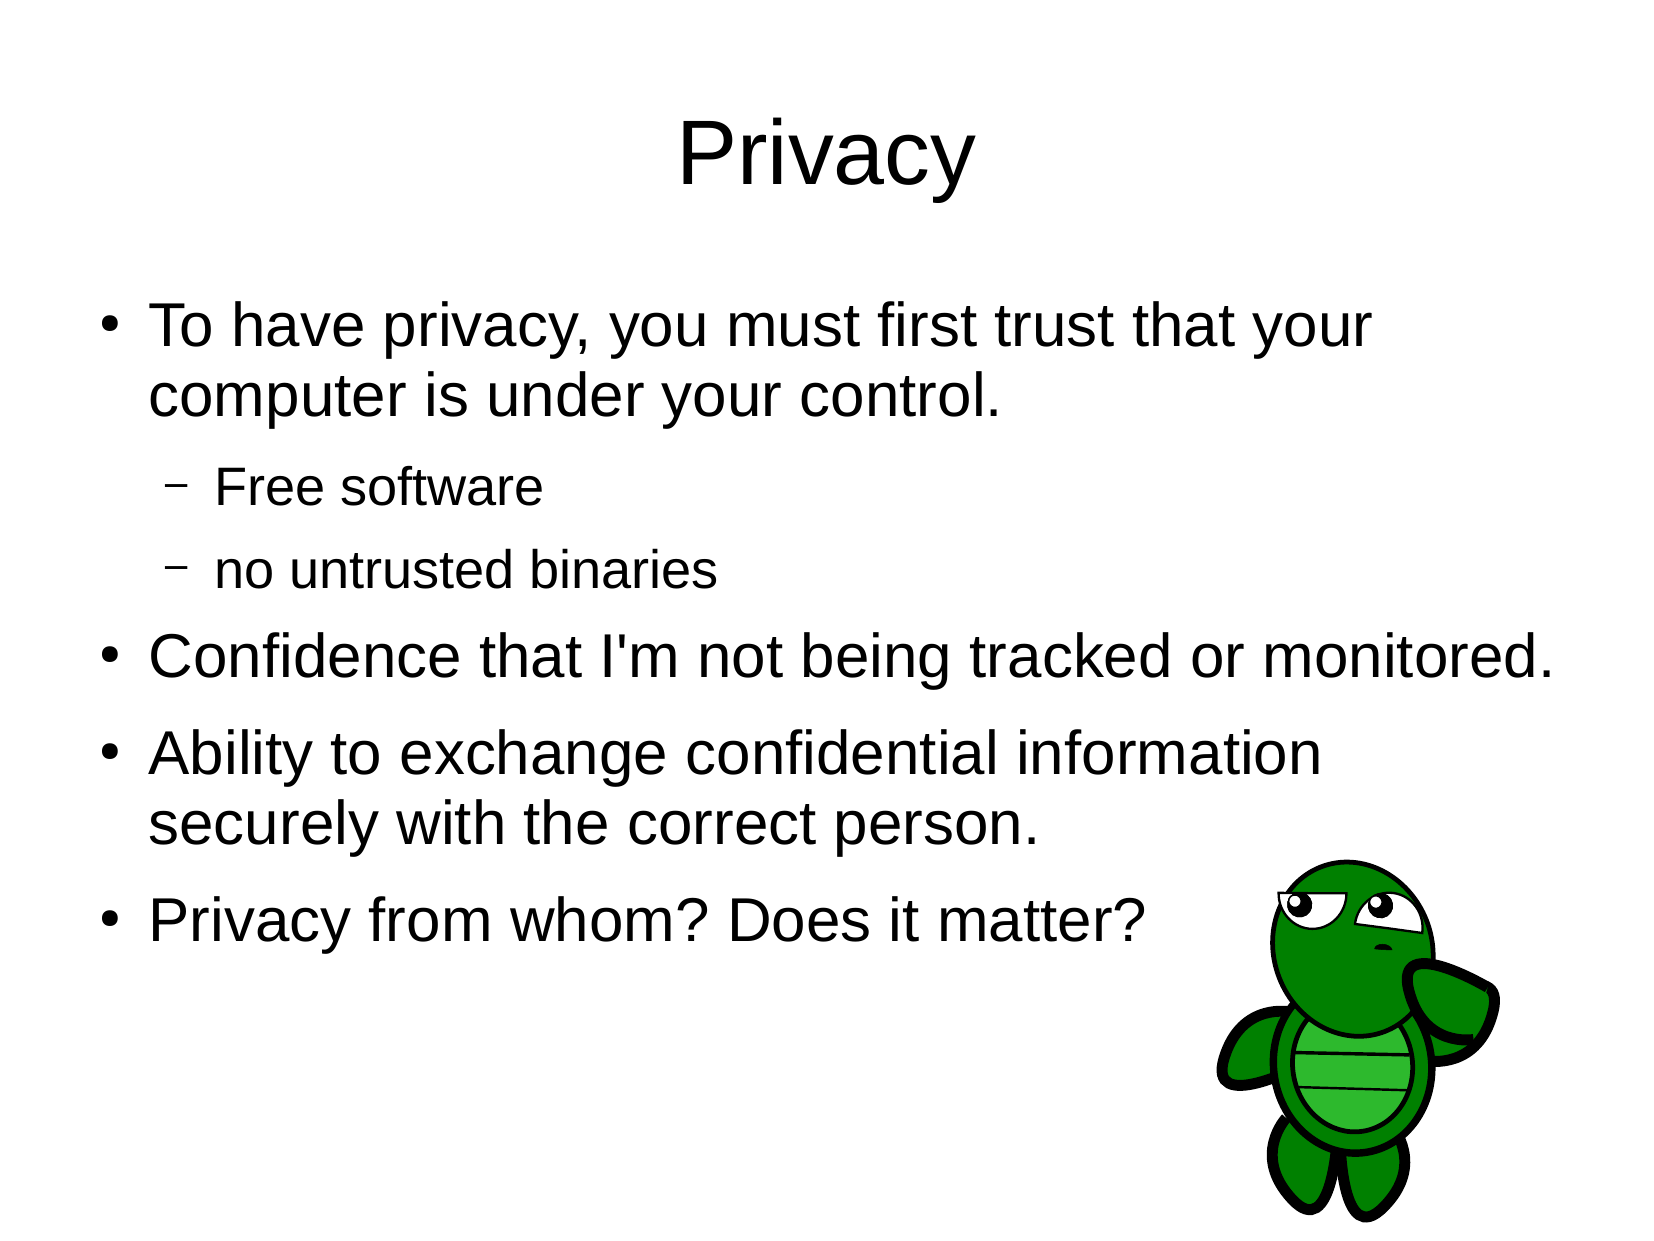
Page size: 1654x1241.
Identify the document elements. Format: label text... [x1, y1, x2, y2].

list To have privacy, you must first trust that your computer is under your control. Free software no untrusted binaries Confidence that I'm not being tracked or monitored. Ability to exchange confidential information securely with the correct person. Privacy from whom? Does it matter? [82, 290, 1571, 1010]
picture [1216, 859, 1501, 1223]
title Privacy [82, 49, 1571, 257]
